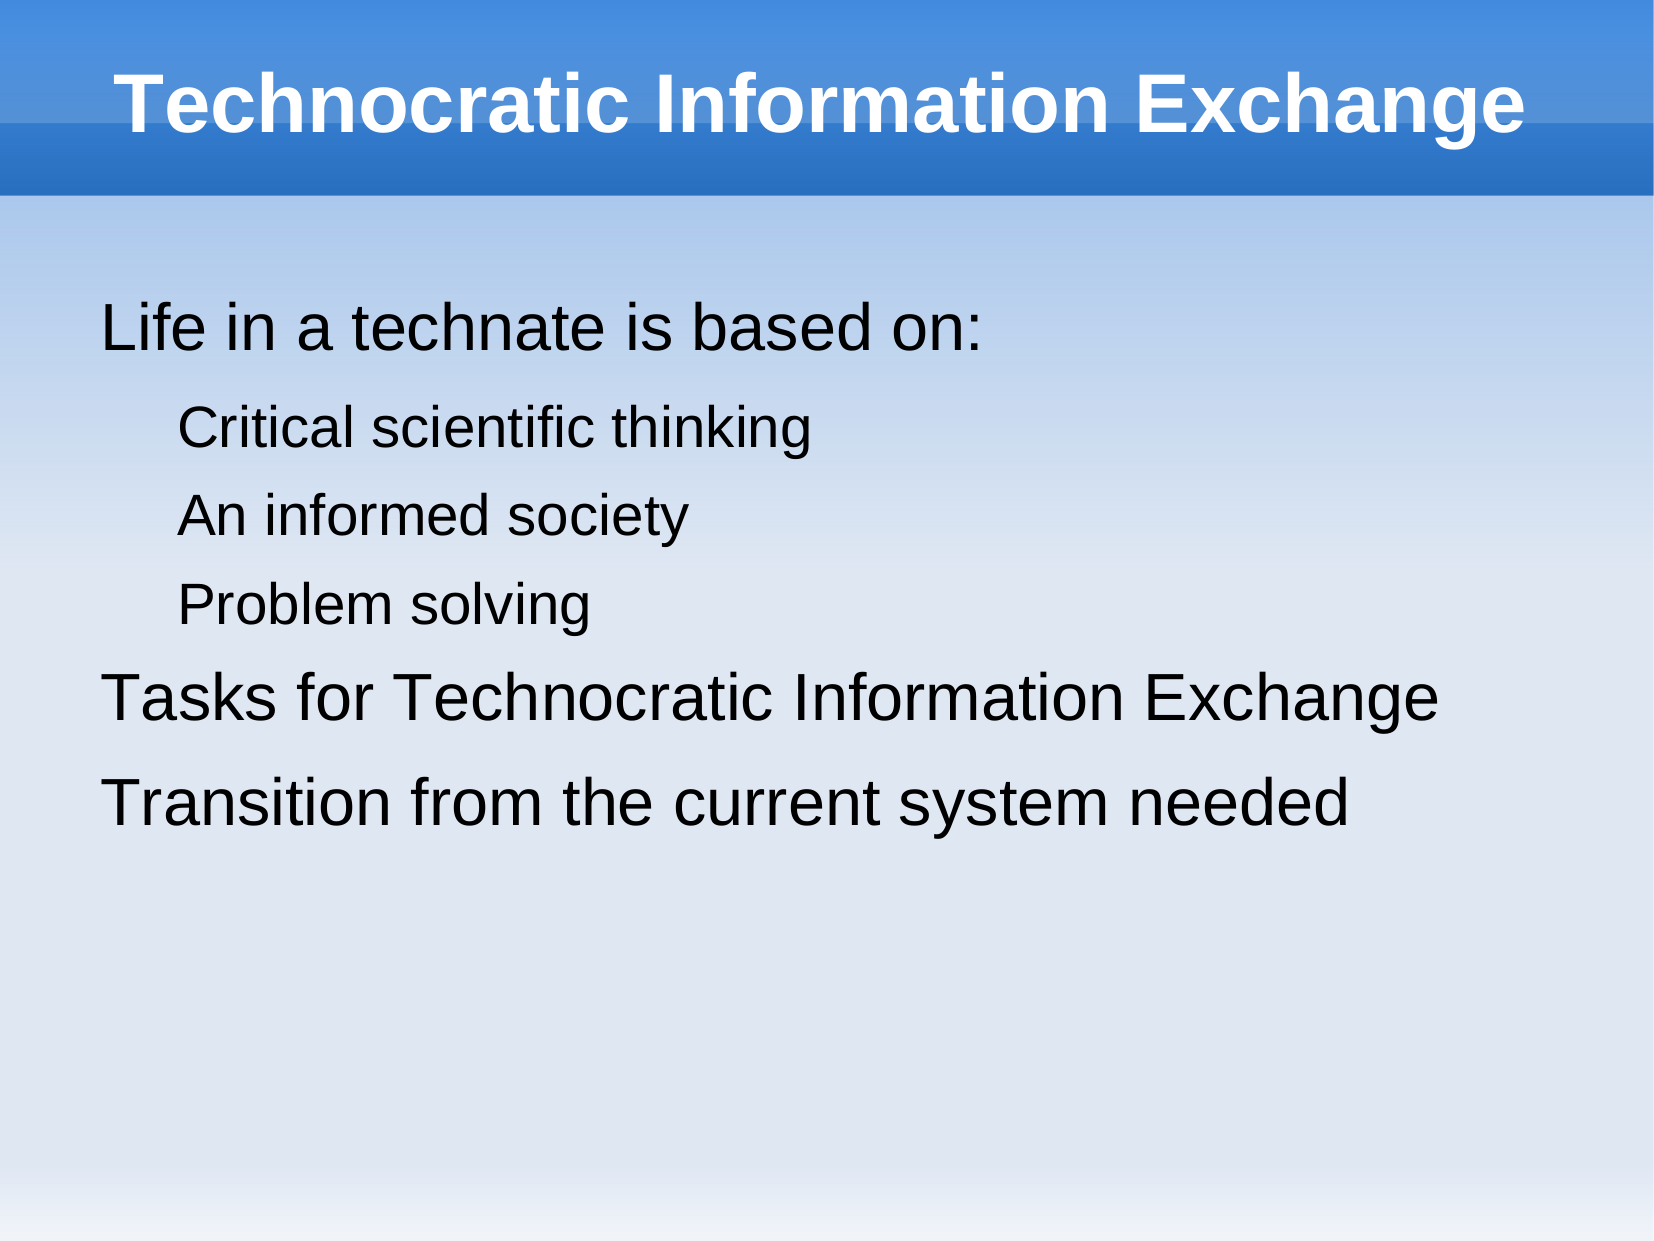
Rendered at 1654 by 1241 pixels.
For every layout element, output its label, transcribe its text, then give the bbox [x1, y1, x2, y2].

title Technocratic Information Exchange [76, 7, 1565, 200]
list Life in a technate is based on: Critical scientific thinking An informed society Problem solving Tasks for Technocratic Information Exchange Transition from the current system needed [82, 290, 1571, 1094]
picture [0, 0, 1654, 1241]
